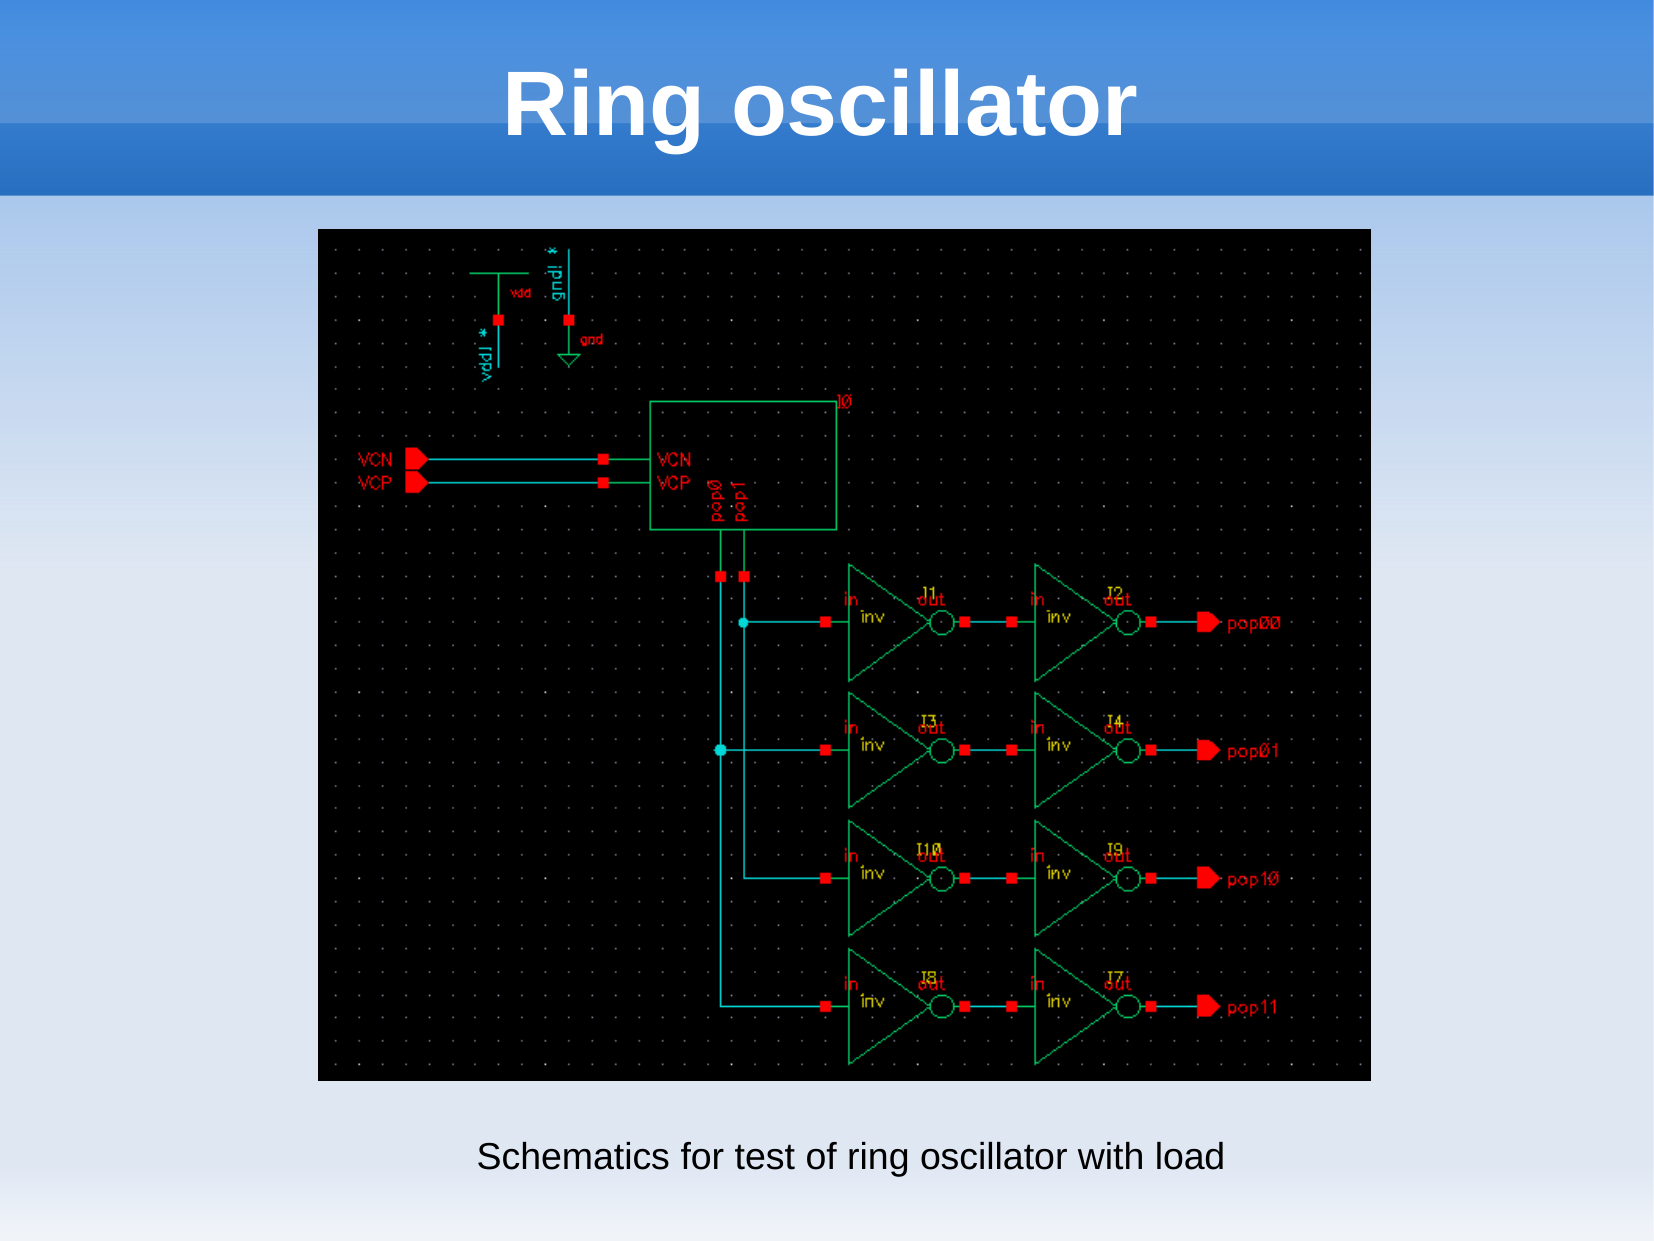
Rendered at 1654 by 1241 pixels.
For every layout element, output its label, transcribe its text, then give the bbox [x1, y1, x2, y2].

title Ring oscillator [76, 7, 1565, 200]
picture [0, 0, 1654, 1241]
text_box Schematics for test of ring oscillator with load [461, 1127, 1241, 1185]
